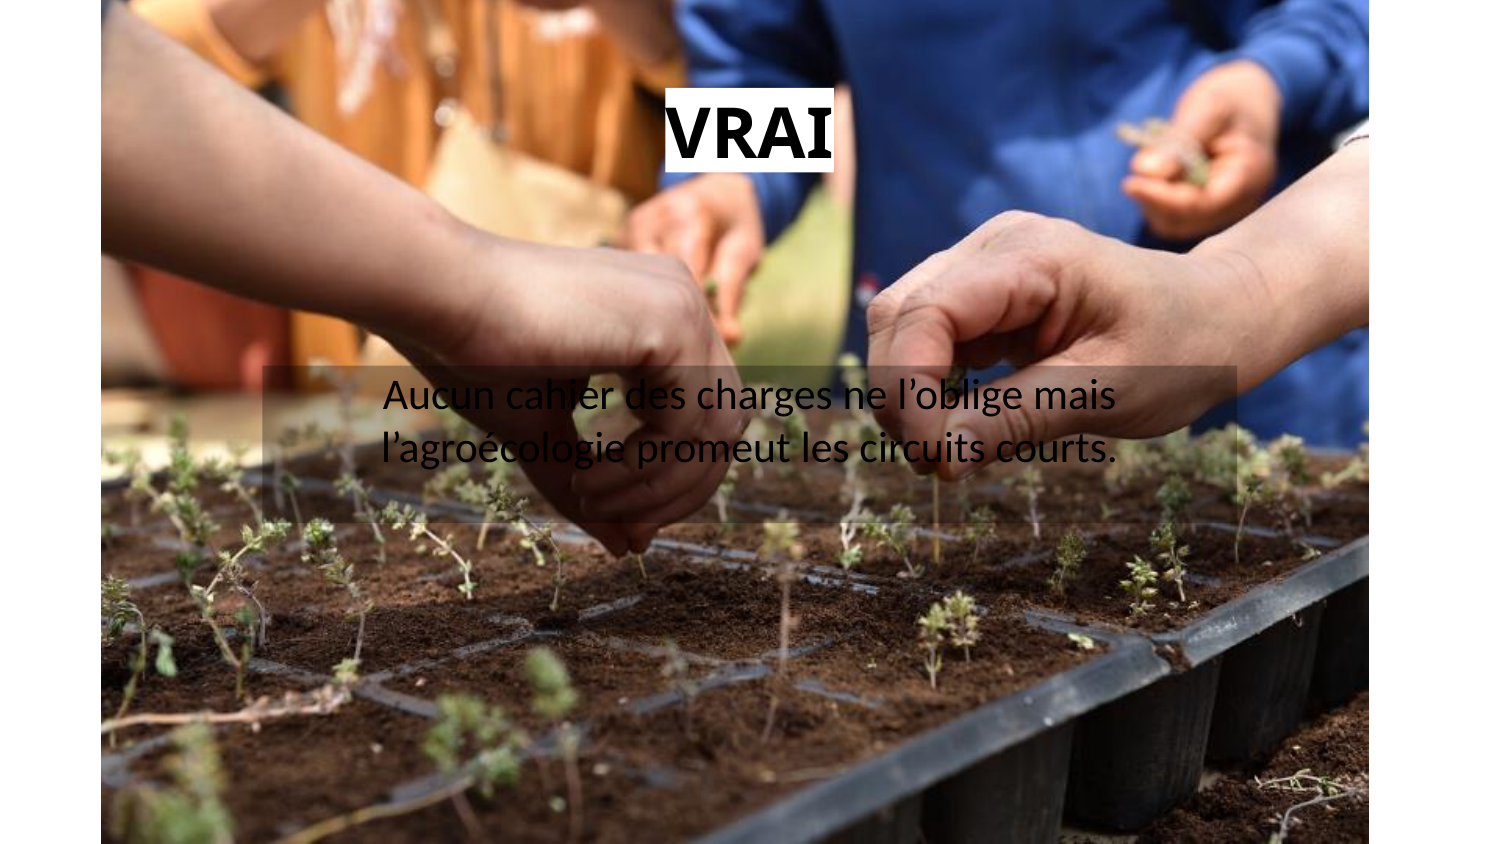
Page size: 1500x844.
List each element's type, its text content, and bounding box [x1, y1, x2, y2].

text_box VRAI [665, 87, 834, 173]
picture [101, 0, 1369, 844]
text_box Aucun cahier des charges ne l’oblige mais l’agroécologie promeut les circuits courts. [262, 365, 1238, 524]
